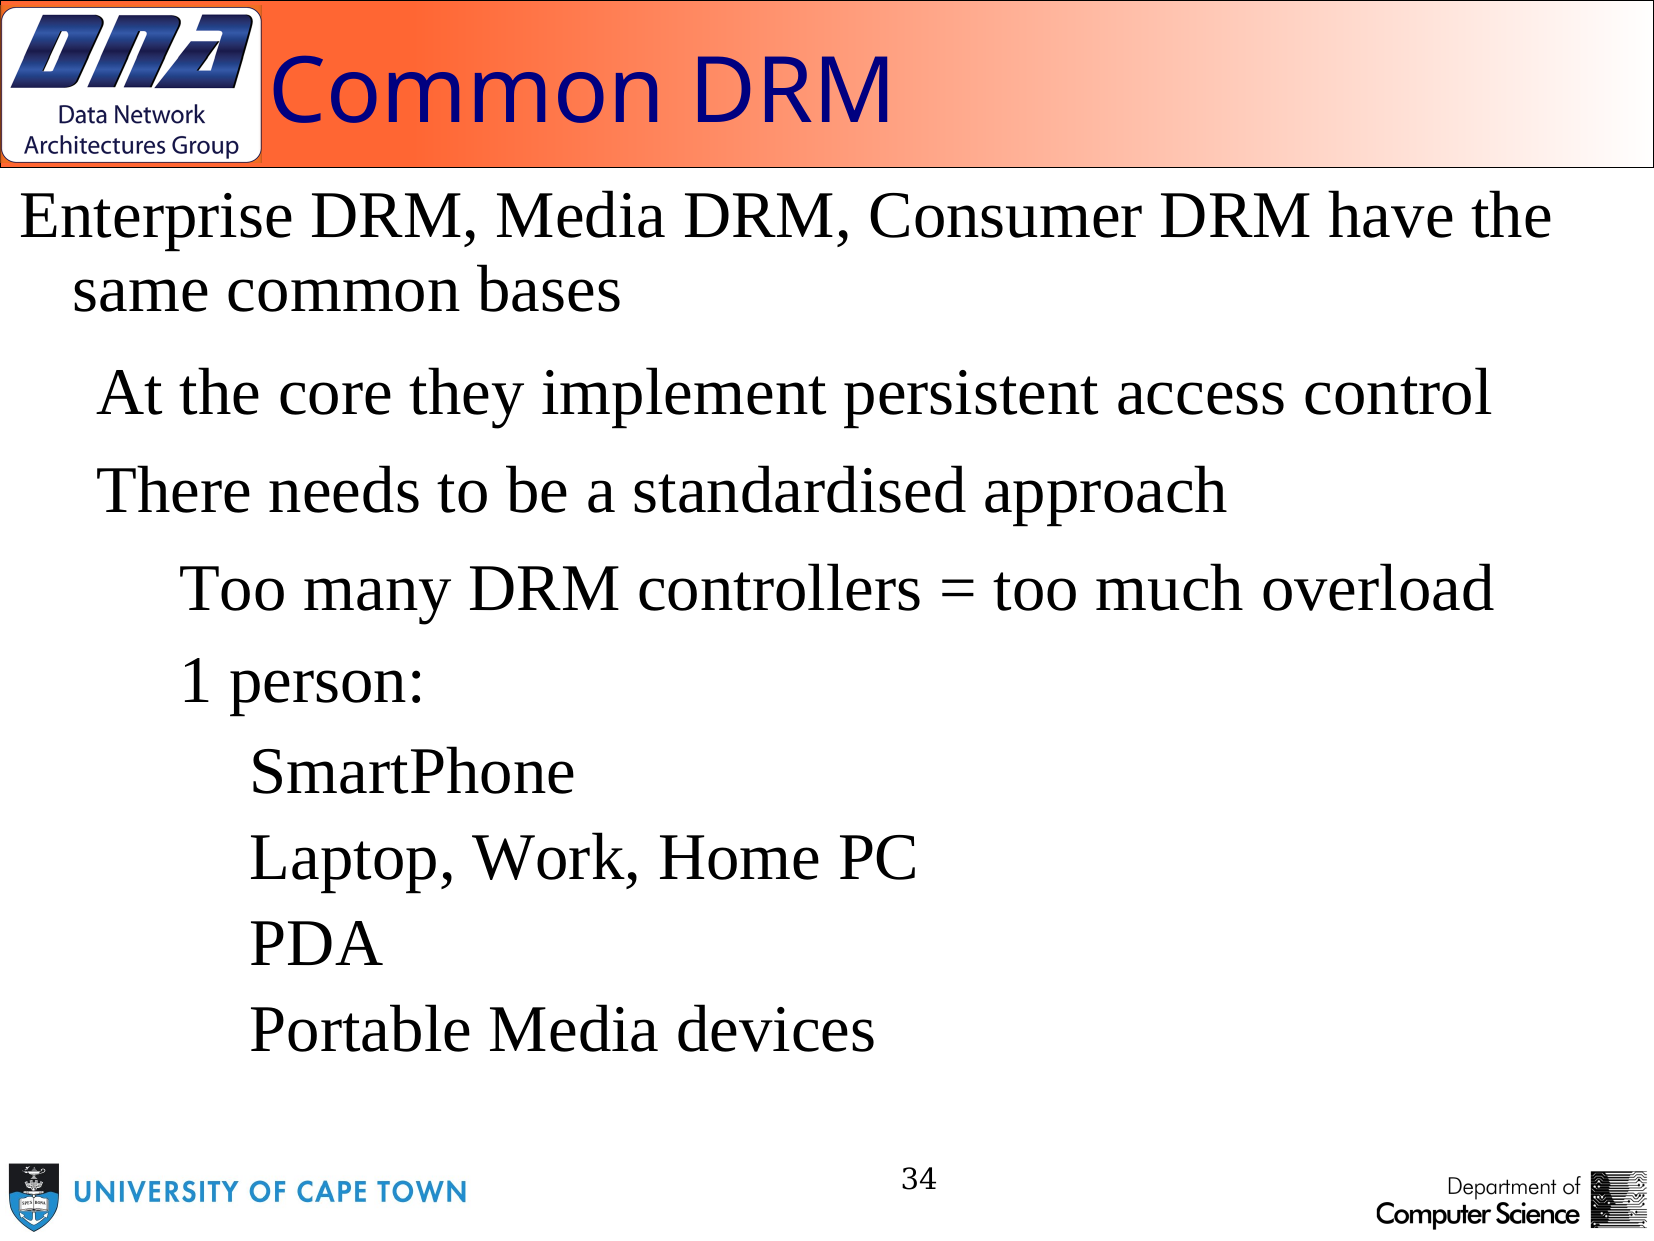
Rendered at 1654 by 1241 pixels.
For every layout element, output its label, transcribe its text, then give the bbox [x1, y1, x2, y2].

picture [1368, 1159, 1654, 1235]
title Common DRM [268, 11, 1654, 163]
list Enterprise DRM, Media DRM, Consumer DRM have the same common bases At the core they implement persistent access control There needs to be a standardised approach Too many DRM controllers = too much overload 1 person: SmartPhone Laptop, Work, Home PC PDA Portable Media devices [2, 177, 1654, 1138]
picture [5, 1159, 479, 1235]
picture [0, 5, 262, 163]
